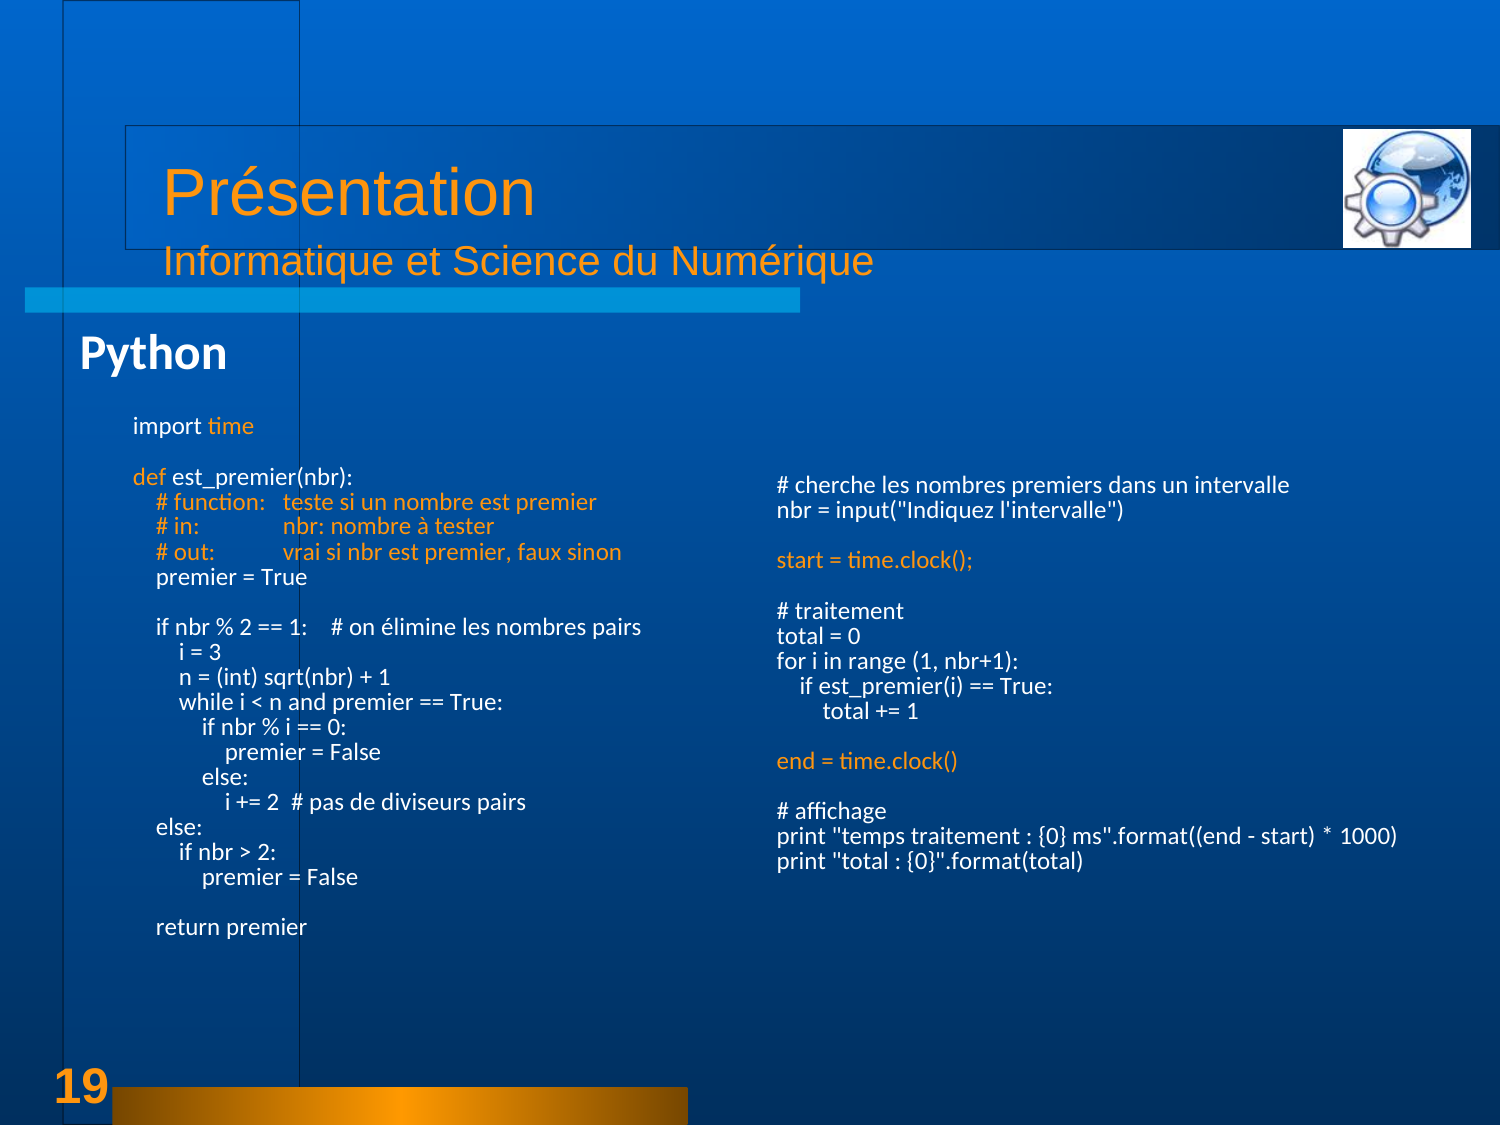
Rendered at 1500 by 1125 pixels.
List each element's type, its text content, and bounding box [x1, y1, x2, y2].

text_box import time def est_premier(nbr): # function: teste si un nombre est premier # in: nbr: nombre à tester # out: vrai si nbr est premier, faux sinon premier = True if nbr % 2 == 1: # on élimine les nombres pairs i = 3 n = (int) sqrt(nbr) + 1 while i < n and premier == True: if nbr % i == 0: premier = False else: i += 2 # pas de diviseurs pairs else: if nbr > 2: premier = False return premier [118, 408, 827, 1064]
picture [1343, 129, 1471, 248]
text_box Python [64, 325, 1335, 508]
text_box # cherche les nombres premiers dans un intervalle nbr = input("Indiquez l'intervalle") start = time.clock(); # traitement total = 0 for i in range (1, nbr+1): if est_premier(i) == True: total += 1 end = time.clock() # affichage print "temps traitement : {0} ms".format((end - start) * 1000) print "total : {0}".format(total) [761, 467, 1471, 971]
